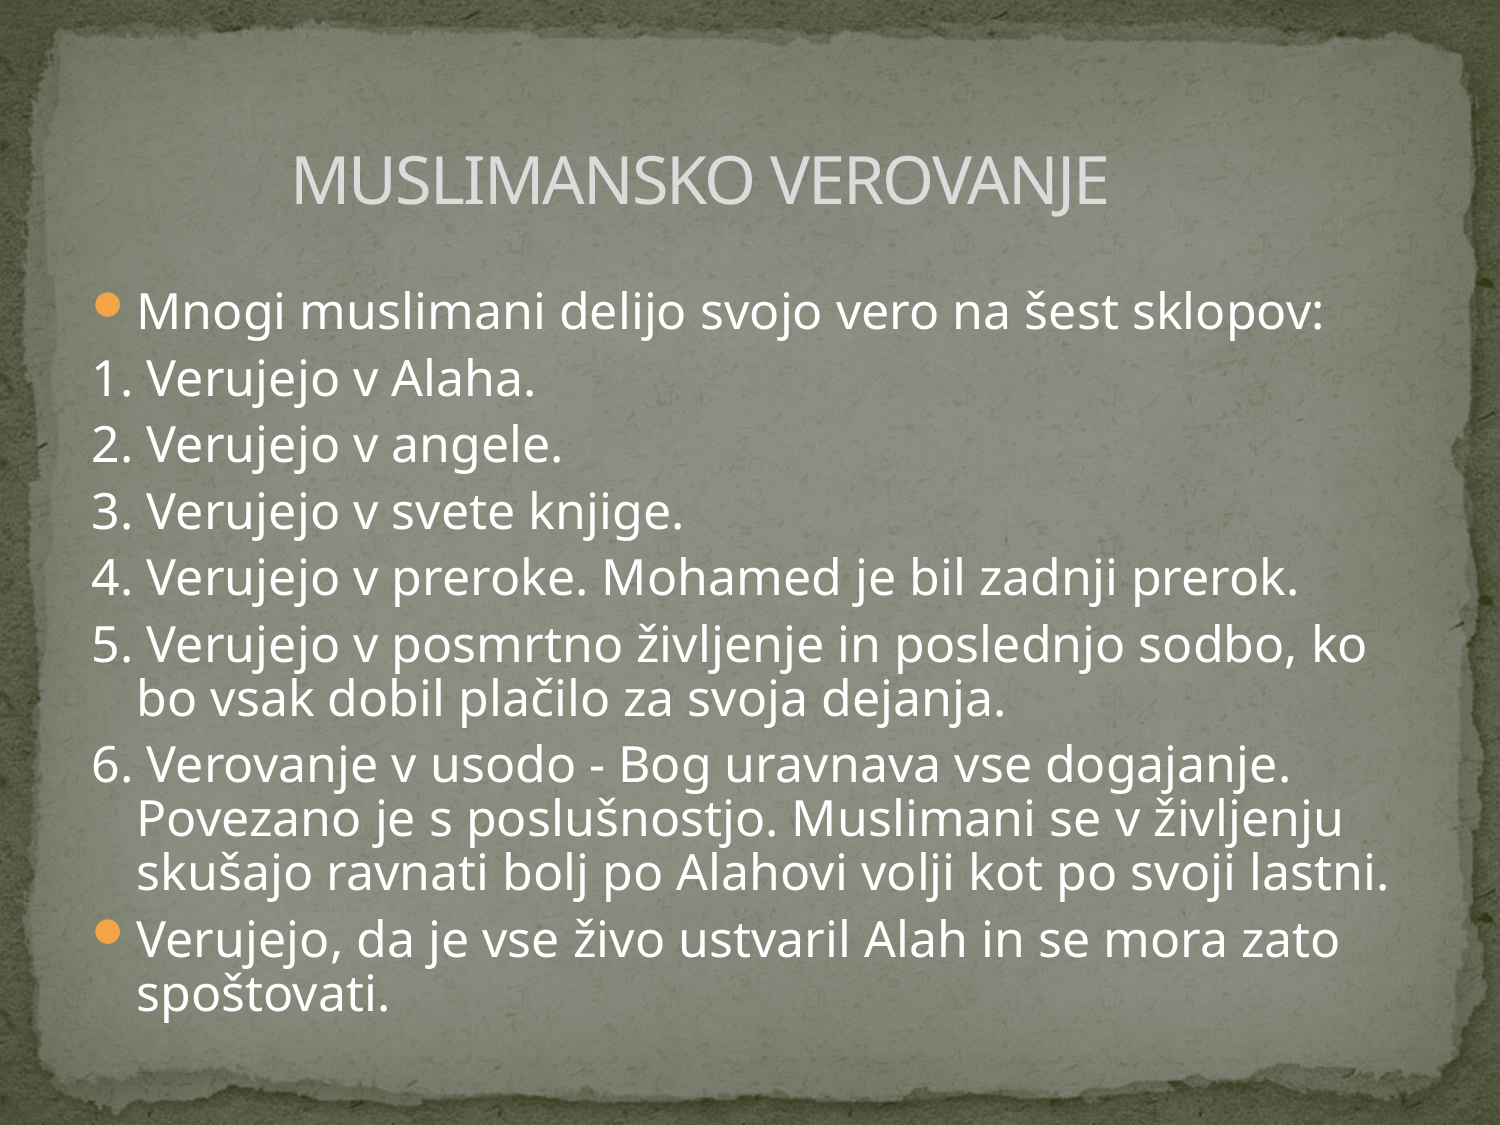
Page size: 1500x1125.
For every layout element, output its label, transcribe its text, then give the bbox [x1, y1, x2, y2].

title MUSLIMANSKO VEROVANJE [75, 24, 1425, 225]
list Mnogi muslimani delijo svojo vero na šest sklopov: 1. Verujejo v Alaha. 2. Verujejo v angele. 3. Verujejo v svete knjige. 4. Verujejo v preroke. Mohamed je bil zadnji prerok. 5. Verujejo v posmrtno življenje in poslednjo sodbo, ko bo vsak dobil plačilo za svoja dejanja. 6. Verovanje v usodo - Bog uravnava vse dogajanje. Povezano je s poslušnostjo. Muslimani se v življenju skušajo ravnati bolj po Alahovi volji kot po svoji lastni. Verujejo, da je vse živo ustvaril Alah in se mora zato spoštovati. [76, 278, 1427, 1083]
picture [0, 0, 1500, 1125]
